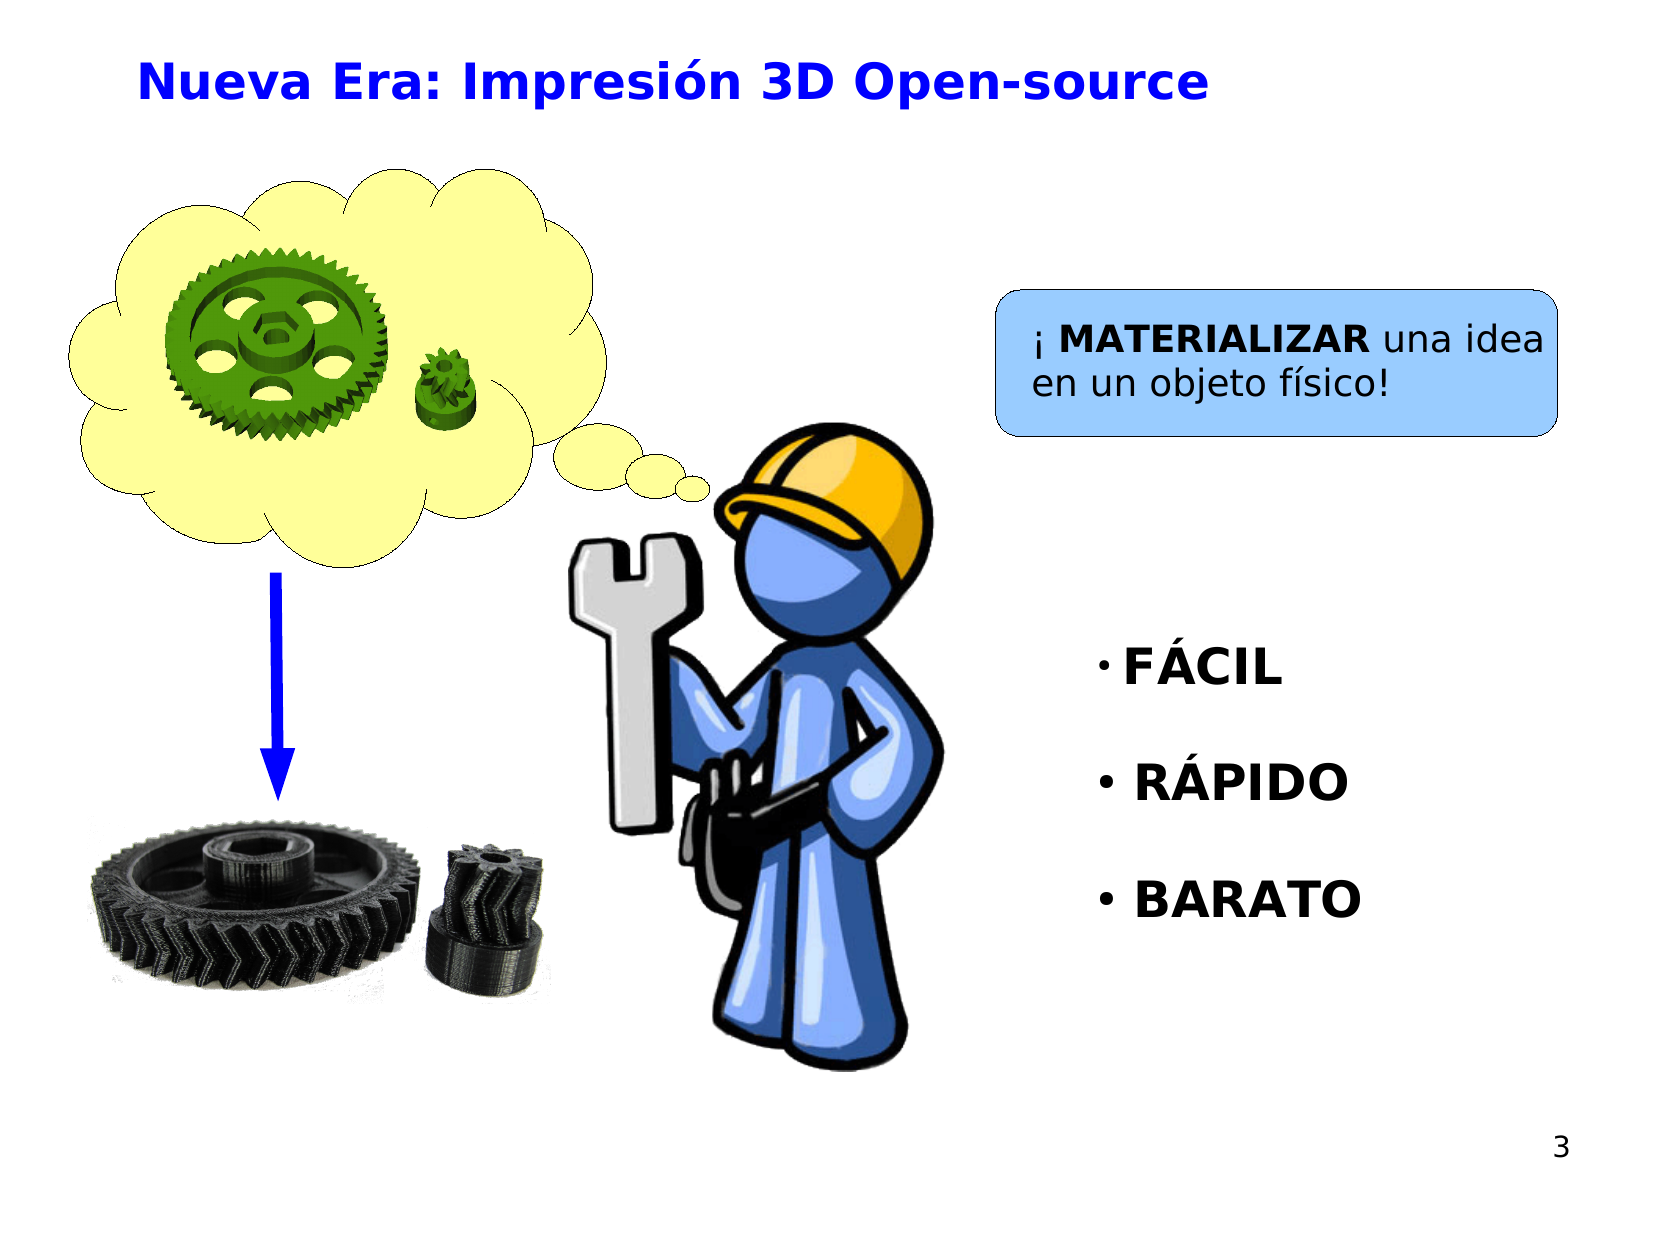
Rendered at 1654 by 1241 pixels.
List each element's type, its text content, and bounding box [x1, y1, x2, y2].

text_box FÁCIL RÁPIDO BARATO [1082, 630, 1379, 937]
text_box ¡ MATERIALIZAR una idea en un objeto físico! [1016, 310, 1602, 480]
picture [568, 421, 946, 1072]
picture [159, 237, 482, 441]
text_box Nueva Era: Impresión 3D Open-source [121, 45, 1226, 119]
text_box [68, 169, 607, 568]
text_box [995, 289, 1558, 437]
picture [87, 815, 551, 1004]
